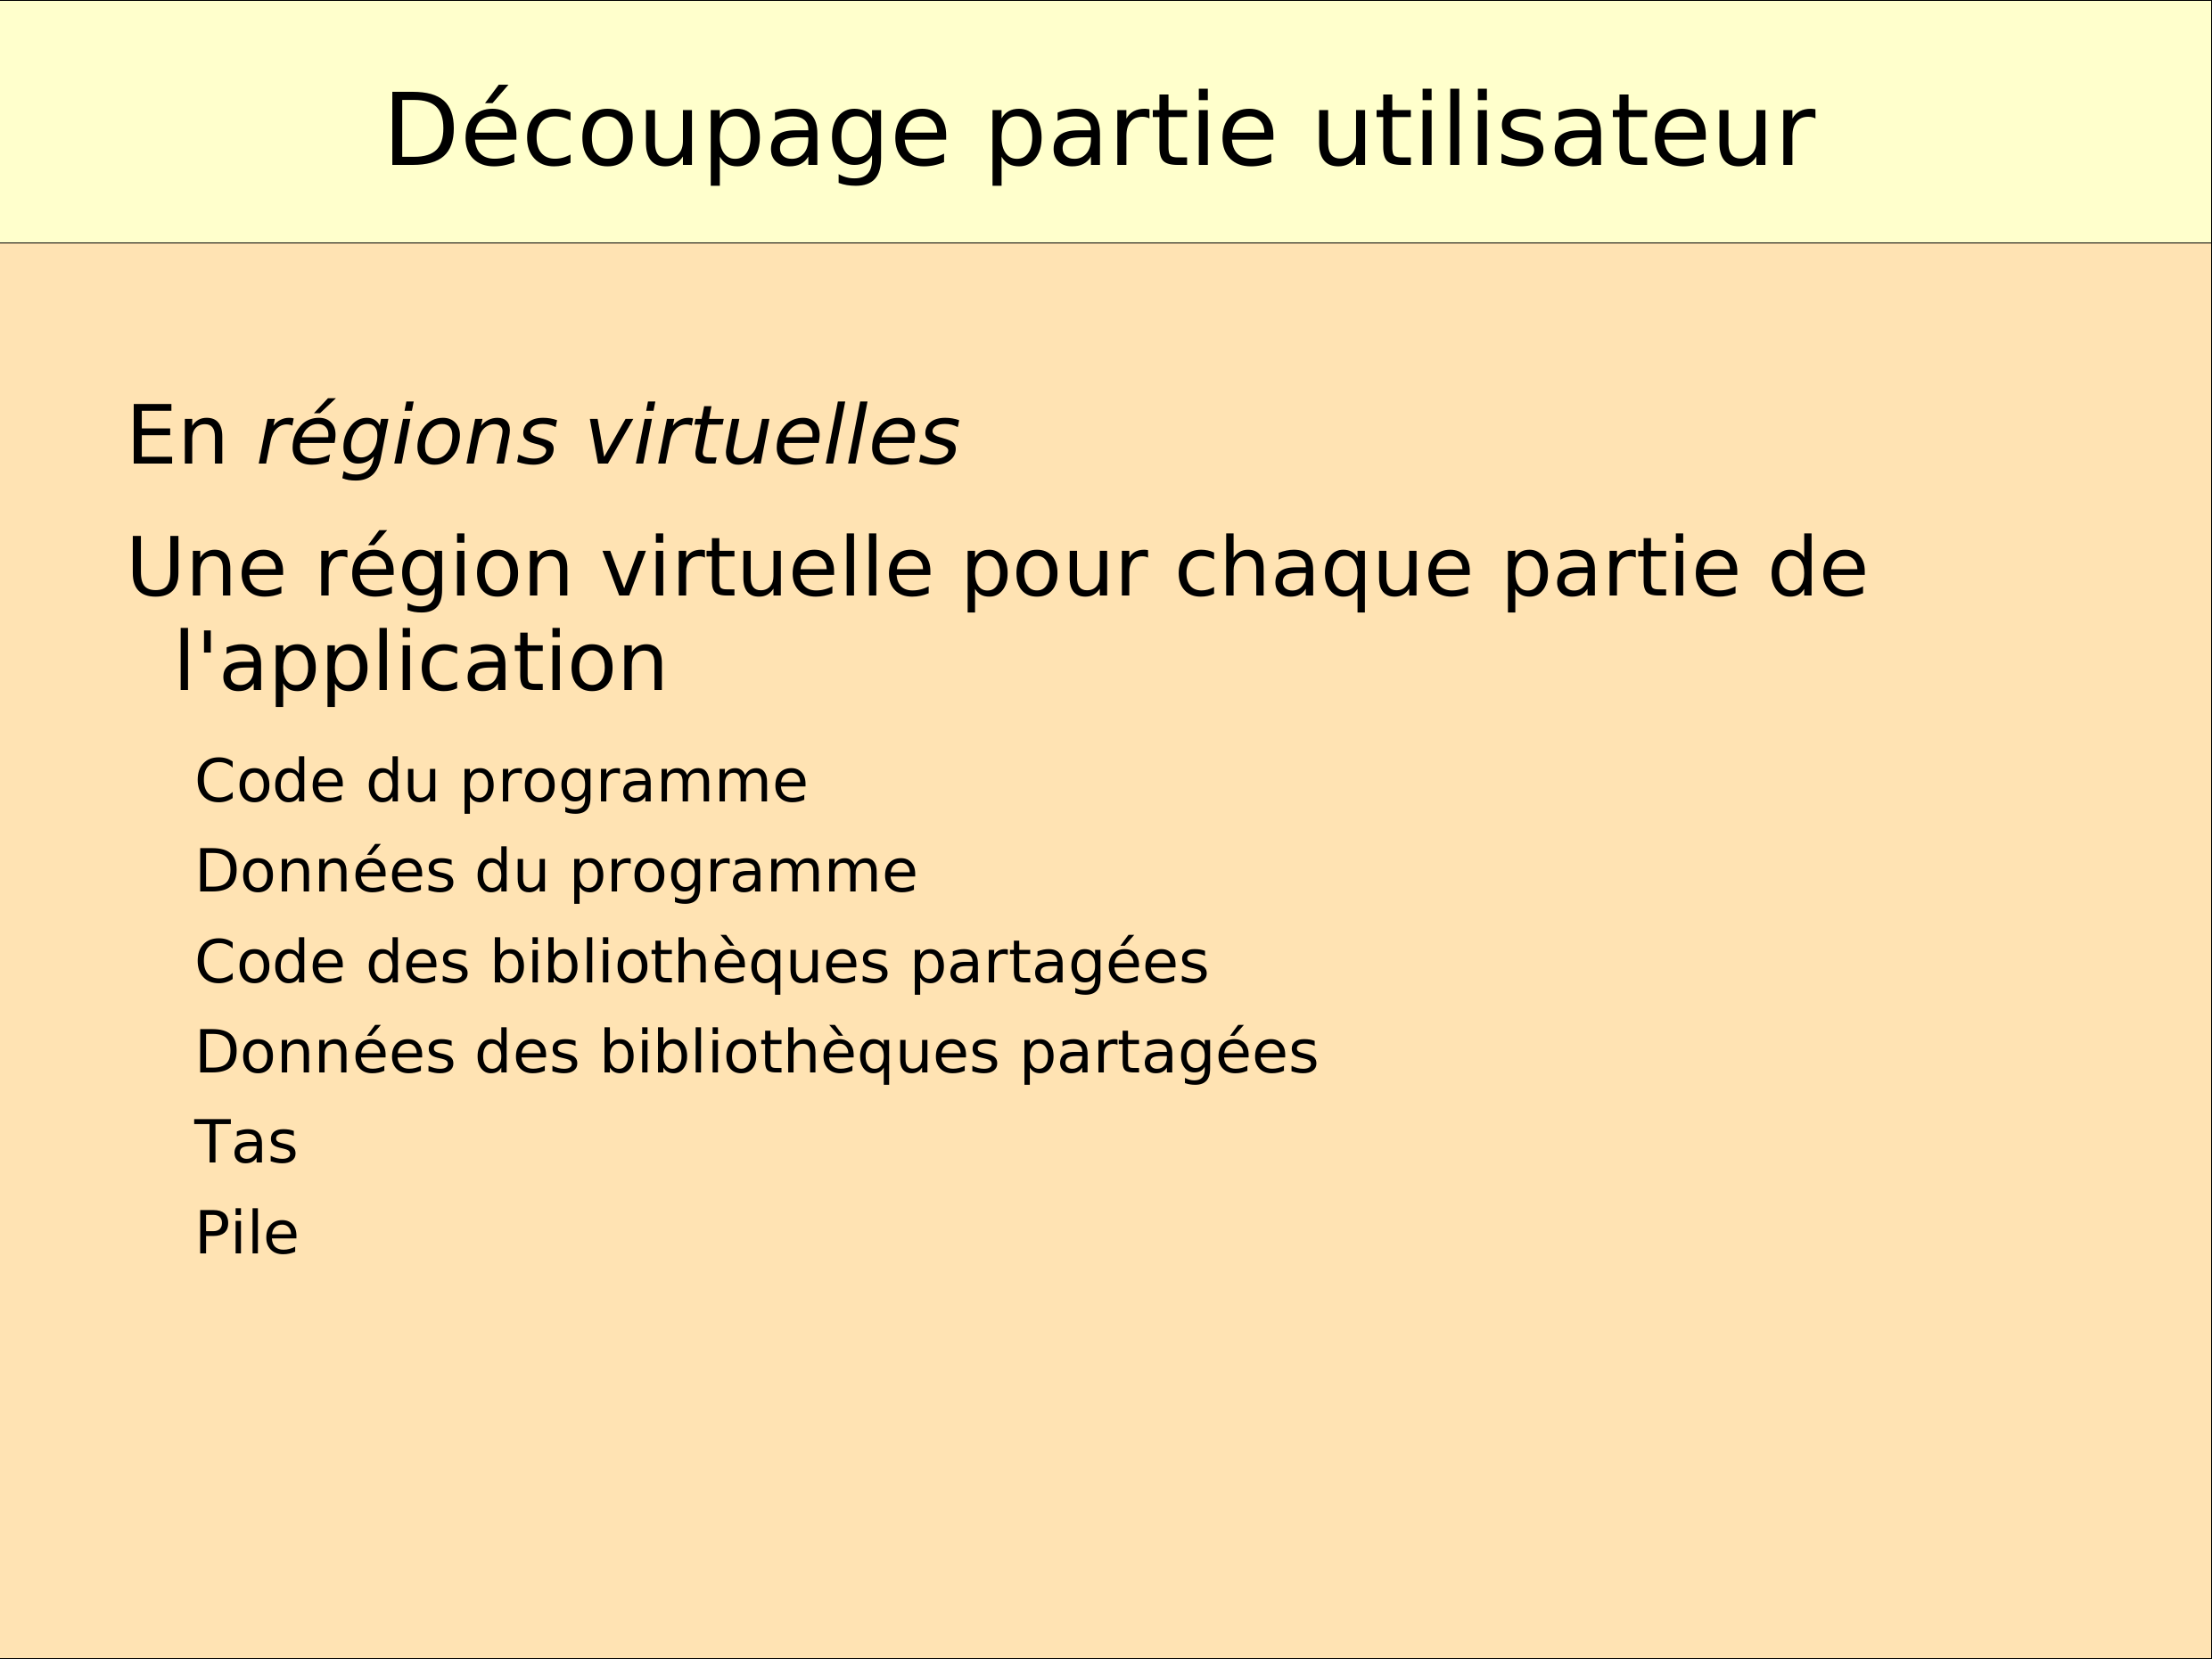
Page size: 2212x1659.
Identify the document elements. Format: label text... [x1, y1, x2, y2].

title Découpage partie utilisateur [153, 51, 2048, 211]
list En régions virtuelles Une région virtuelle pour chaque partie de l'application Code du programme Données du programme Code des bibliothèques partagées Données des bibliothèques partagées Tas Pile [110, 388, 2101, 1482]
